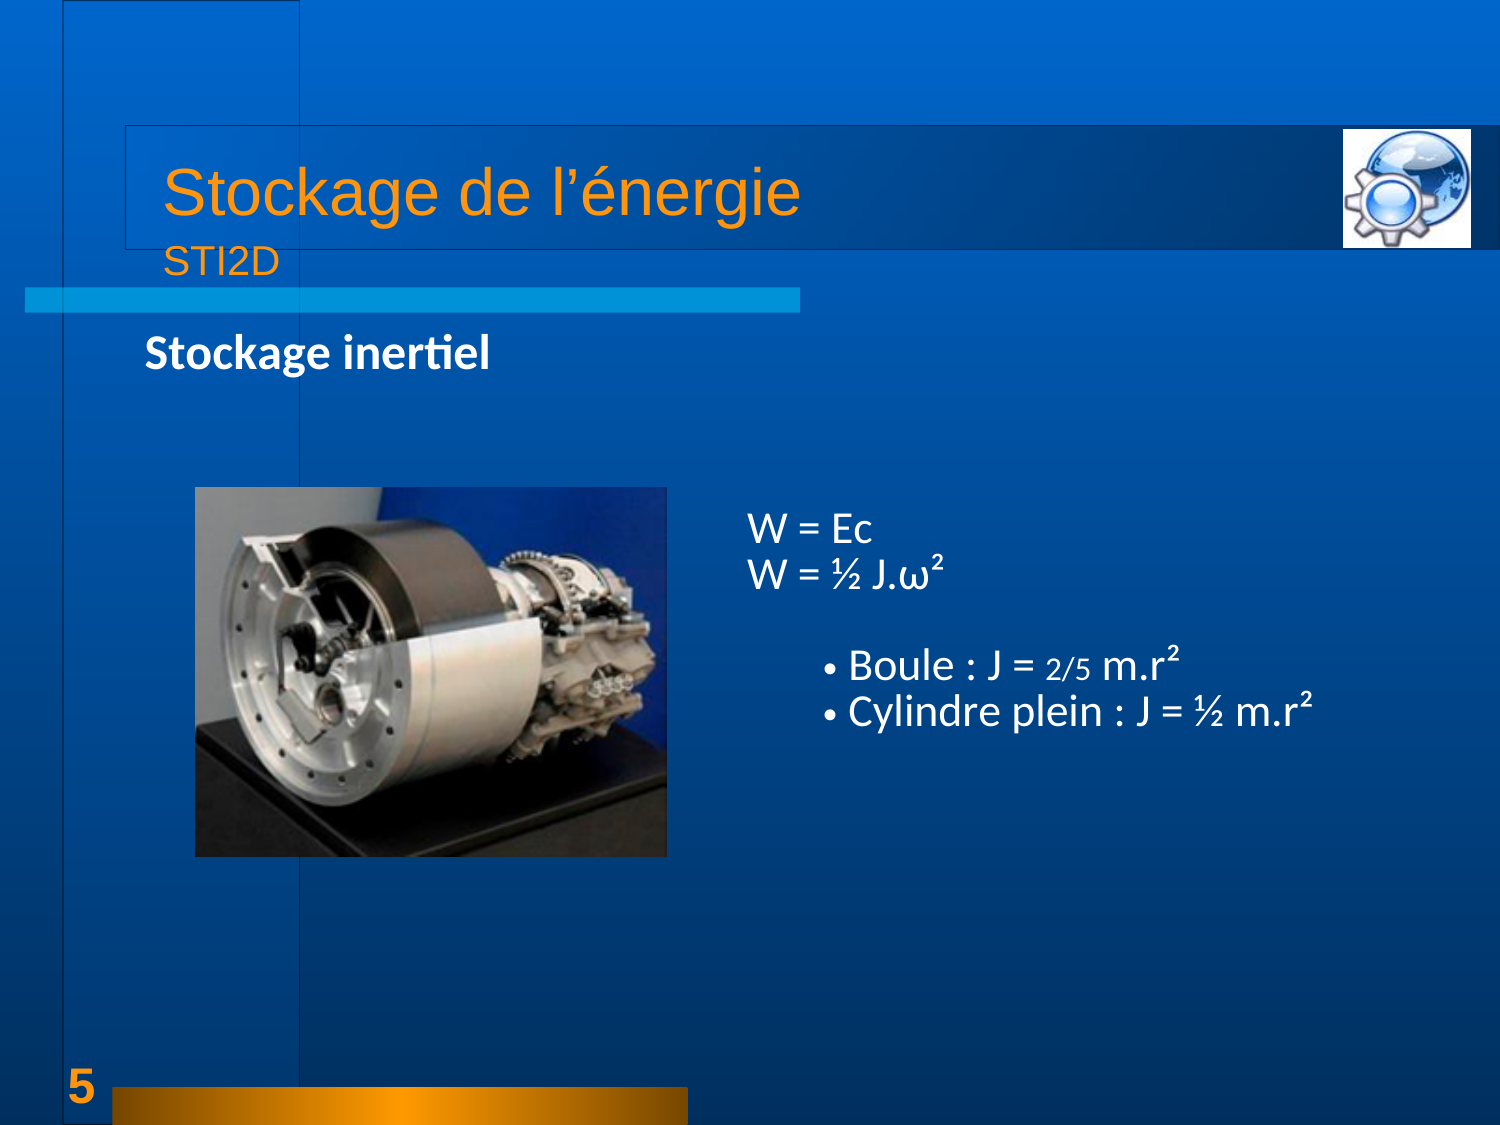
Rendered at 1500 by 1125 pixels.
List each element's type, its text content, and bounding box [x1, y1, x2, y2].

text_box Stockage inertiel [129, 324, 780, 414]
picture [195, 487, 667, 857]
picture [1343, 129, 1471, 248]
text_box W = Ec W = ½ J.ω² Boule : J = 2/5 m.r² Cylindre plein : J = ½ m.r² [732, 501, 1353, 853]
